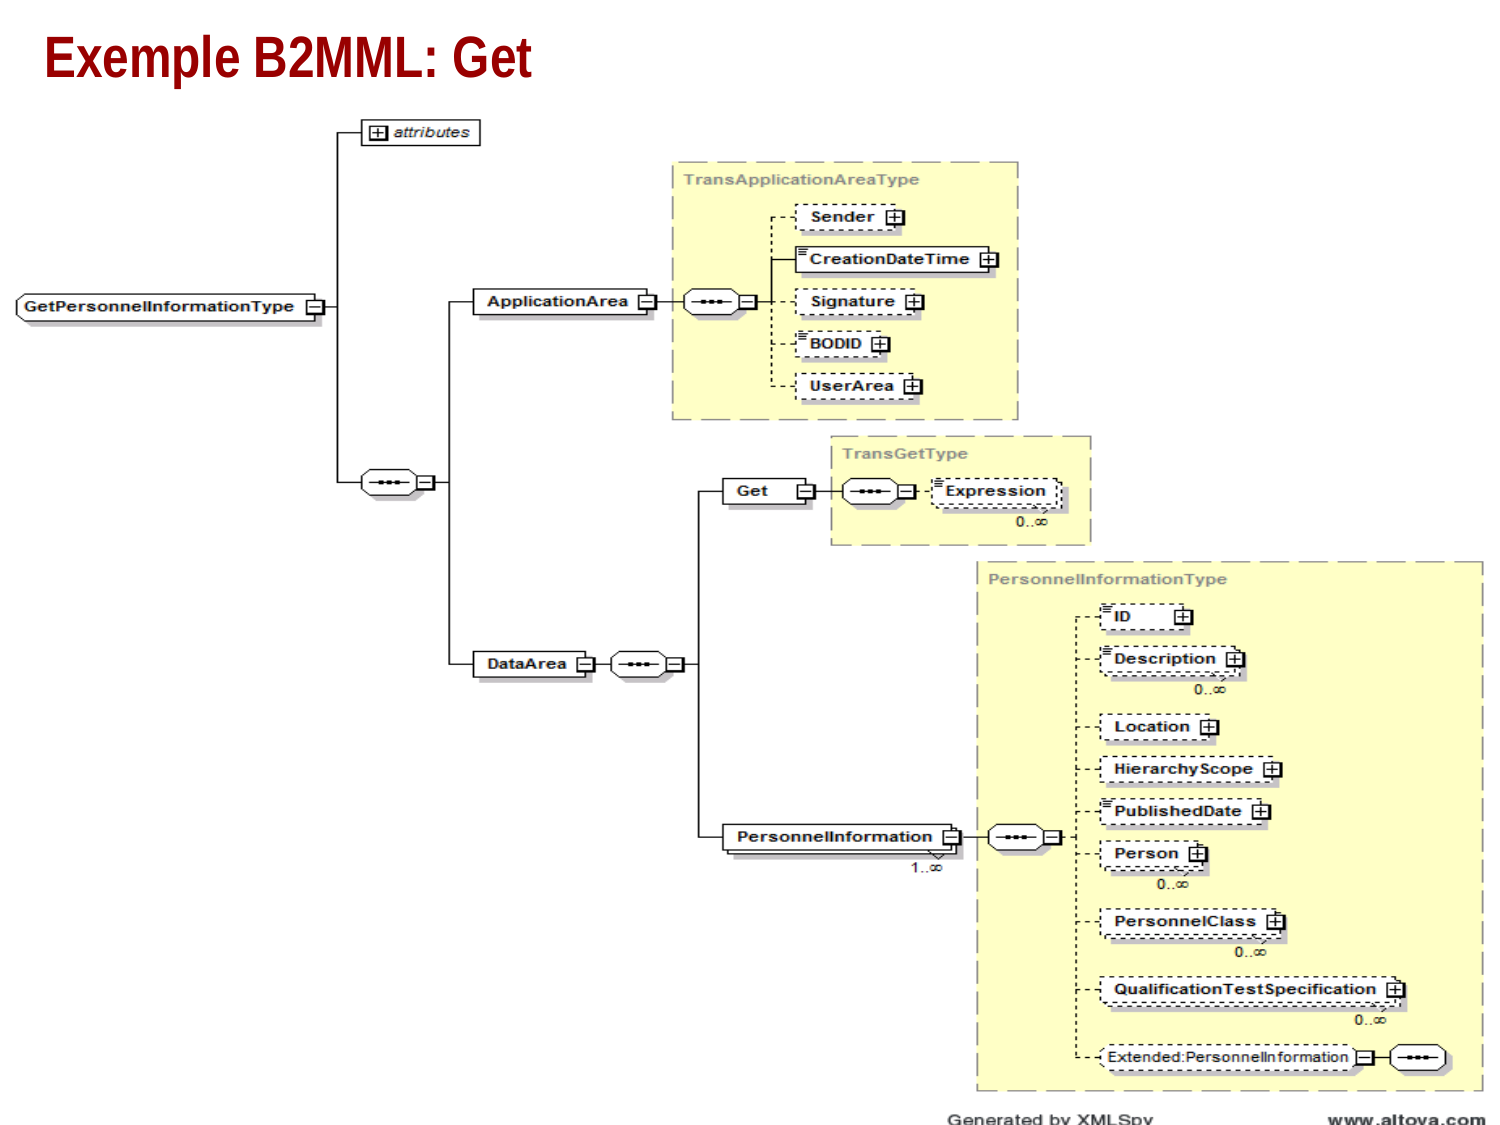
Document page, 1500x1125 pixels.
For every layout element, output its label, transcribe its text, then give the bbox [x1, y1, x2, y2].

title Exemple B2MML: Get [29, 12, 1471, 113]
picture [0, 113, 1500, 1125]
